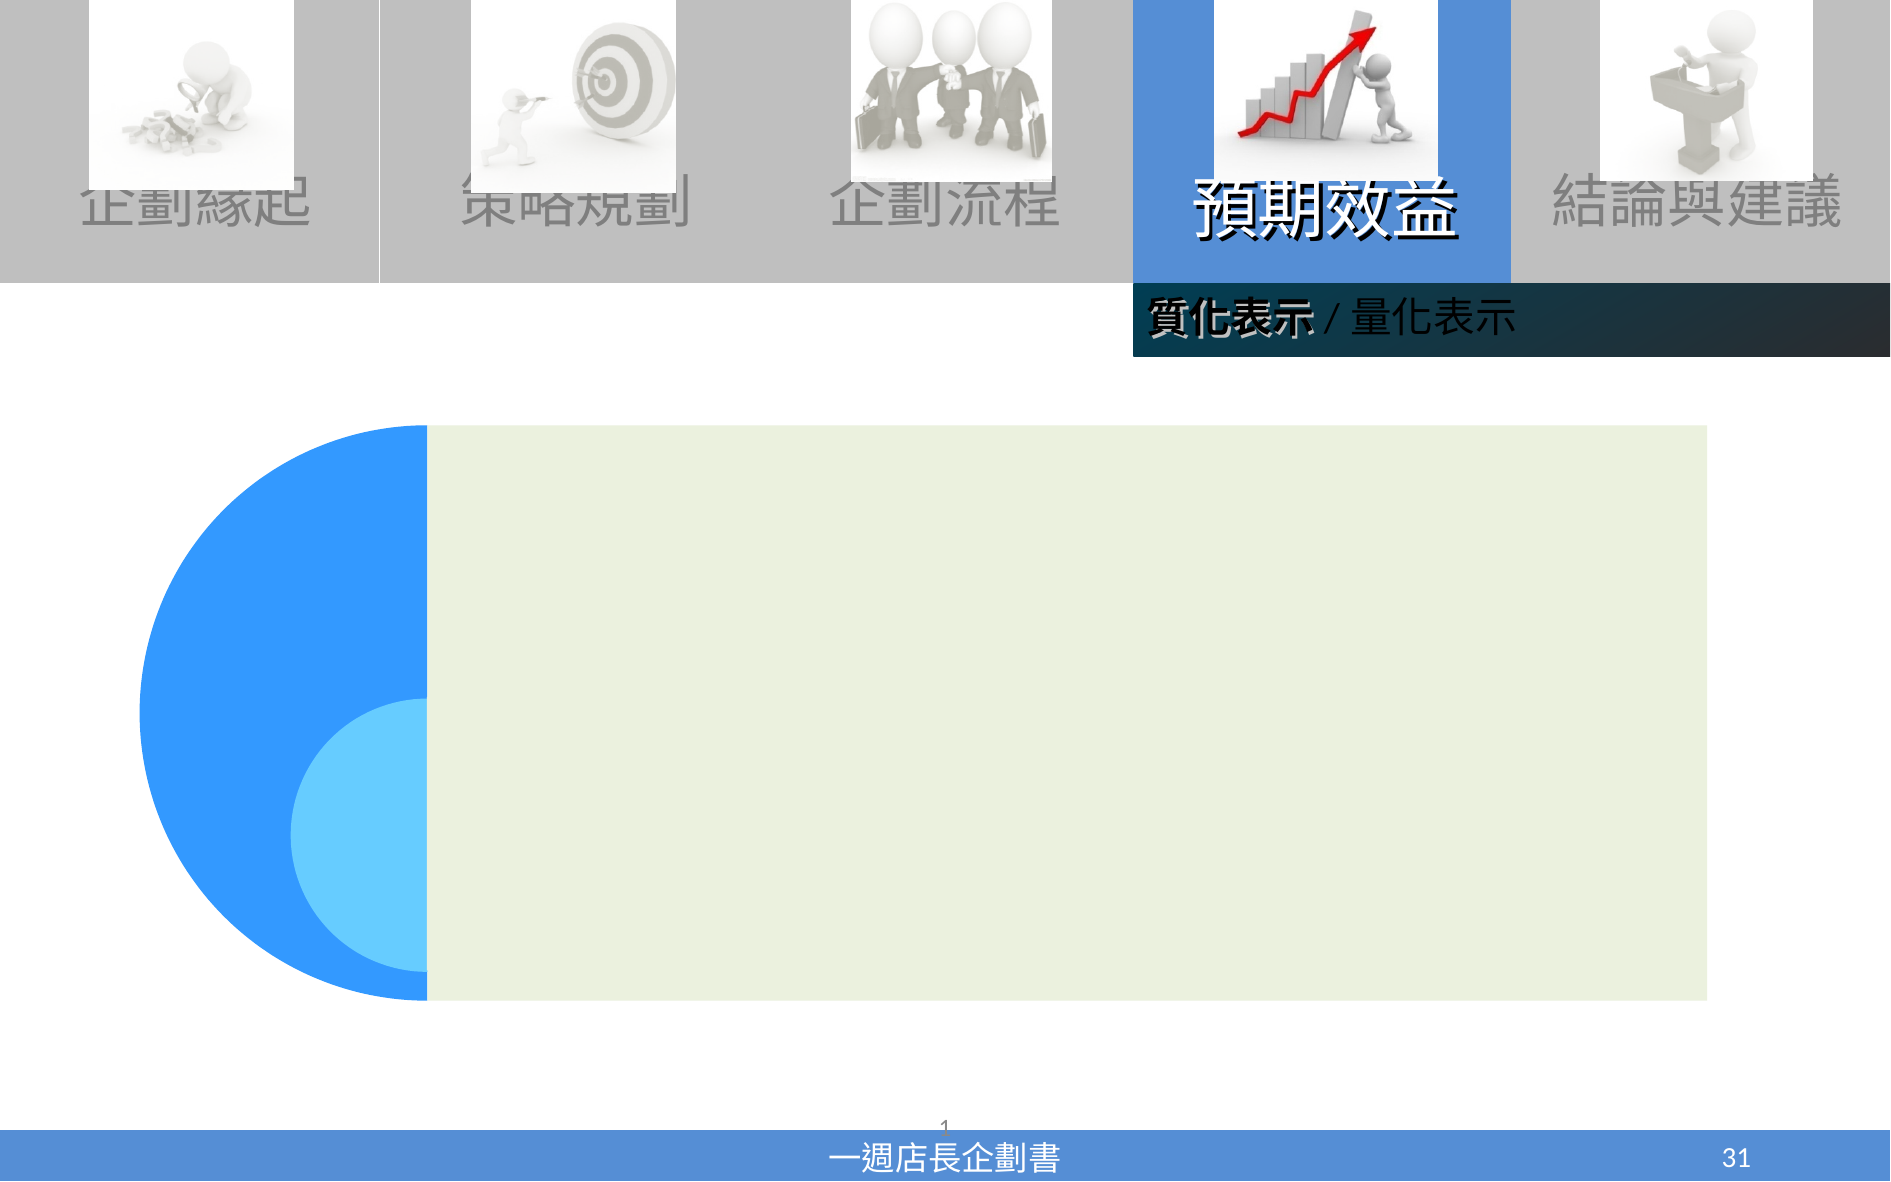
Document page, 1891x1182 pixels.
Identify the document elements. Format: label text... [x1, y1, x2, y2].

picture [851, 0, 1052, 182]
text_box 企劃流程 [781, 157, 1110, 243]
text_box 預期效益 [1172, 158, 1477, 255]
text_box 企劃緣起 [42, 157, 348, 243]
text_box 一週店長企劃書 [0, 1130, 1706, 1181]
text_box 31 [1706, 1130, 1891, 1182]
picture [89, 0, 294, 190]
text_box [139, 425, 1708, 1001]
text_box 結論與建議 [1523, 157, 1871, 243]
text_box 策略規劃 [417, 157, 735, 243]
text_box 1 [645, 1094, 1245, 1158]
text_box [1133, 350, 1890, 356]
text_box [380, 0, 1890, 283]
picture [1600, 0, 1813, 181]
text_box [0, 0, 379, 283]
text_box 質化表示/量化表示 [1131, 283, 1891, 350]
picture [471, 0, 676, 193]
picture [1214, 0, 1438, 181]
